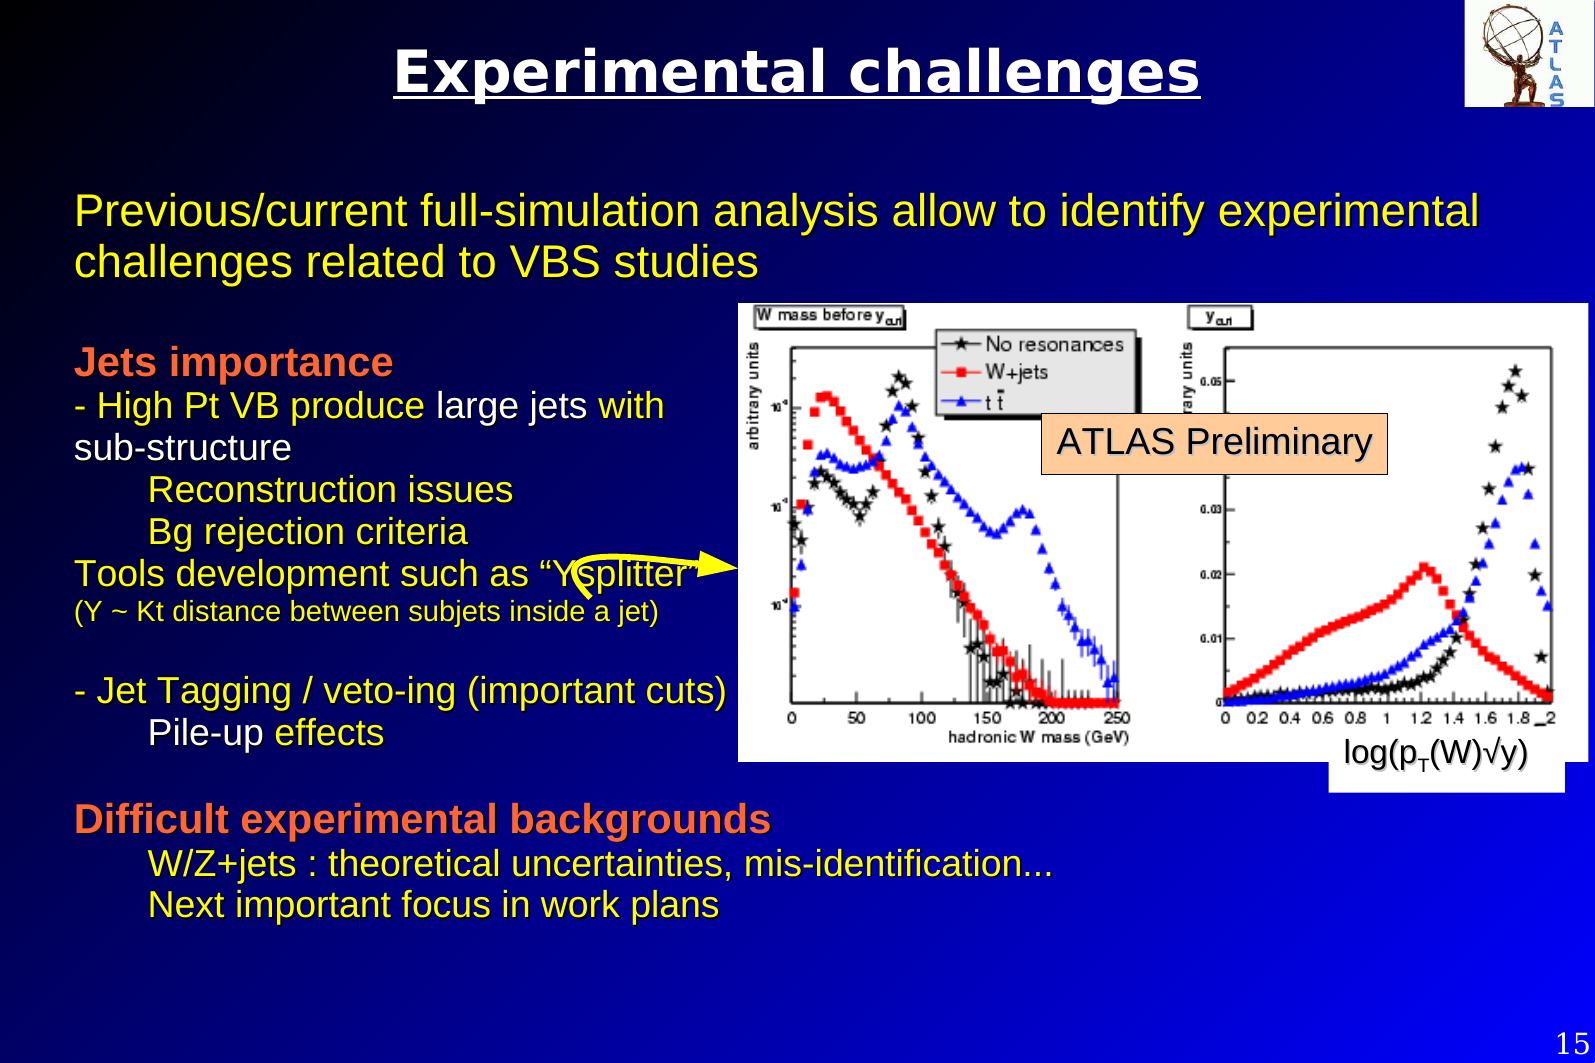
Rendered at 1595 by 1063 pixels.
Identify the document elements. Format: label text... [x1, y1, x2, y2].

title Experimental challenges [79, 0, 1515, 161]
text_box log(pT(W)√y) [1328, 726, 1565, 793]
picture [1464, 0, 1595, 107]
text_box Previous/current full-simulation analysis allow to identify experimental challenges related to VBS studies Jets importance - High Pt VB produce large jets with sub-structure Reconstruction issues Bg rejection criteria Tools development such as “Ysplitter” (Y ~ Kt distance between subjets inside a jet) - Jet Tagging / veto-ing (important cuts) Pile-up effects Difficult experimental backgrounds W/Z+jets : theoretical uncertainties, mis-identification... Next important focus in work plans [59, 177, 1510, 1063]
picture [738, 303, 1589, 762]
text_box ATLAS Preliminary [1041, 413, 1388, 475]
